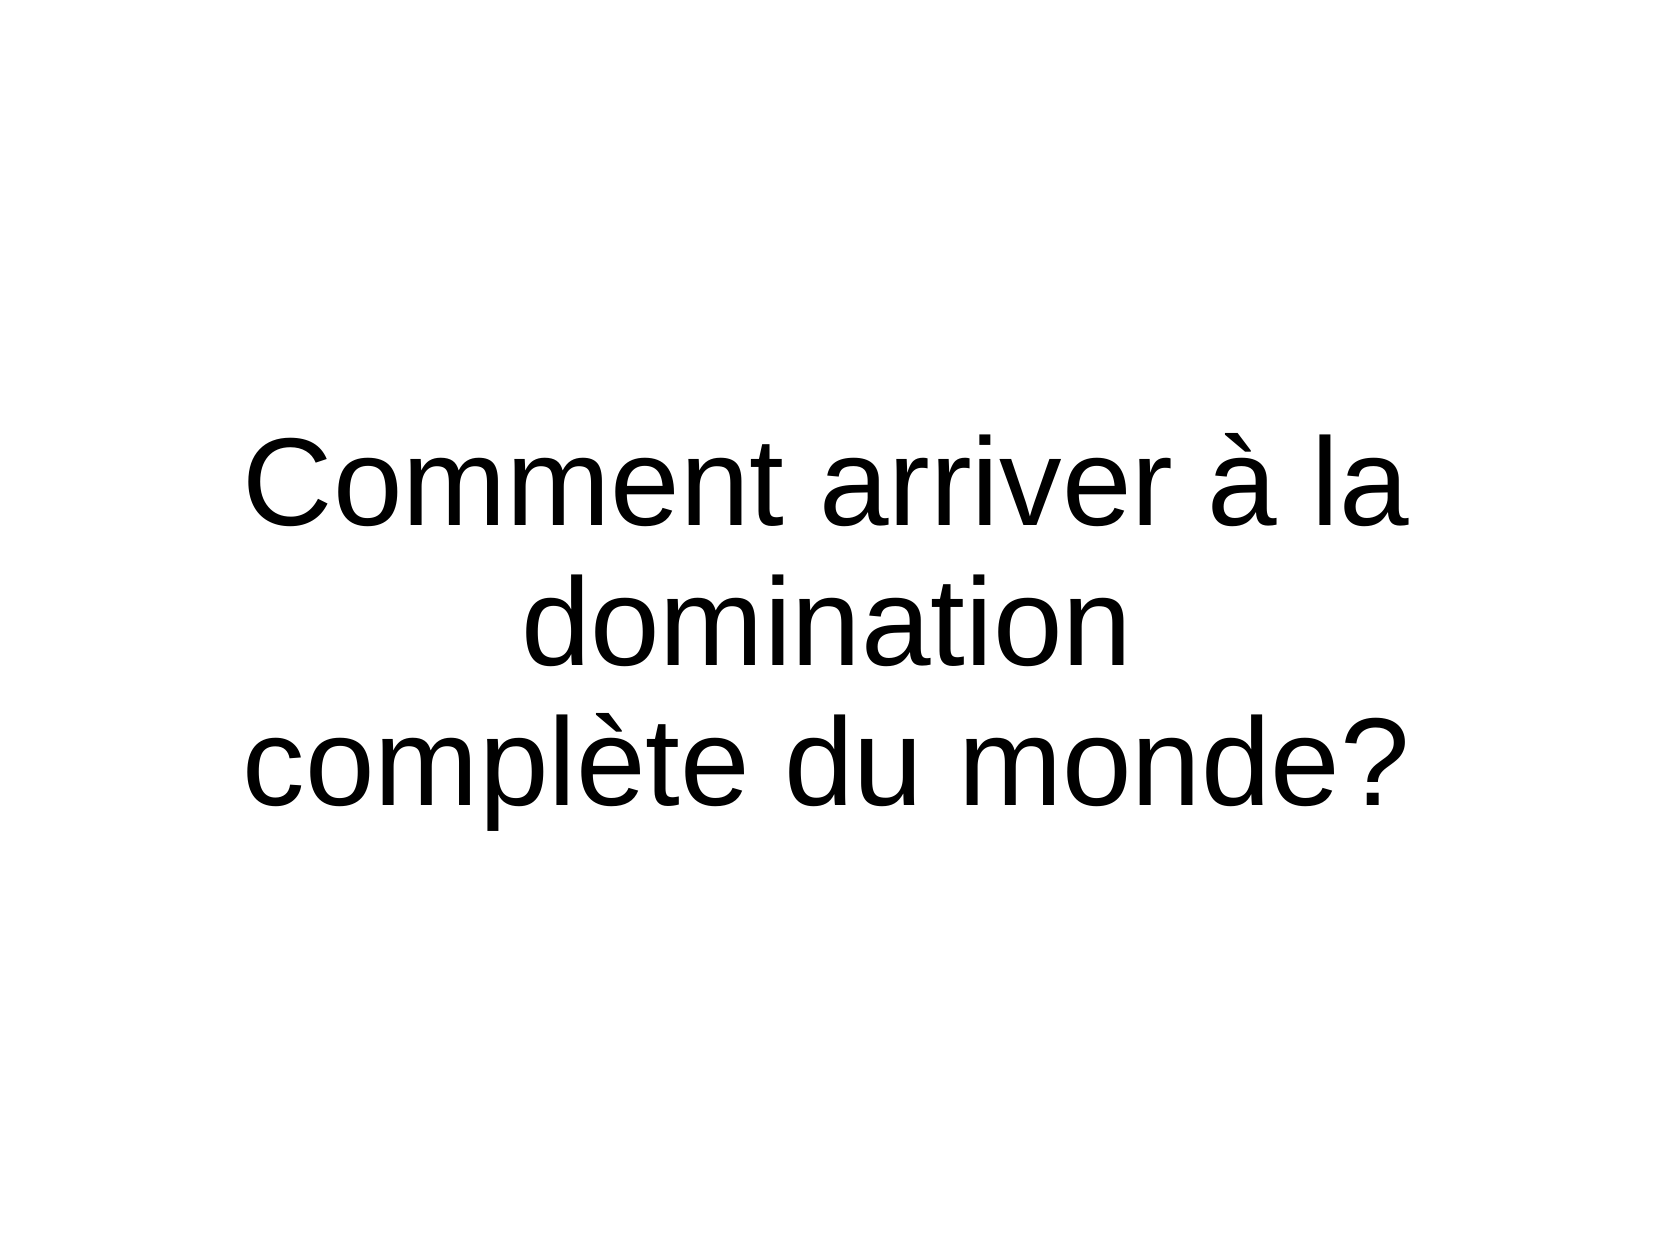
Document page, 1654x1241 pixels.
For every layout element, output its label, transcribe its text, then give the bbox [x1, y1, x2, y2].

subtitle Comment arriver à la domination complète du monde? [82, 135, 1571, 1109]
